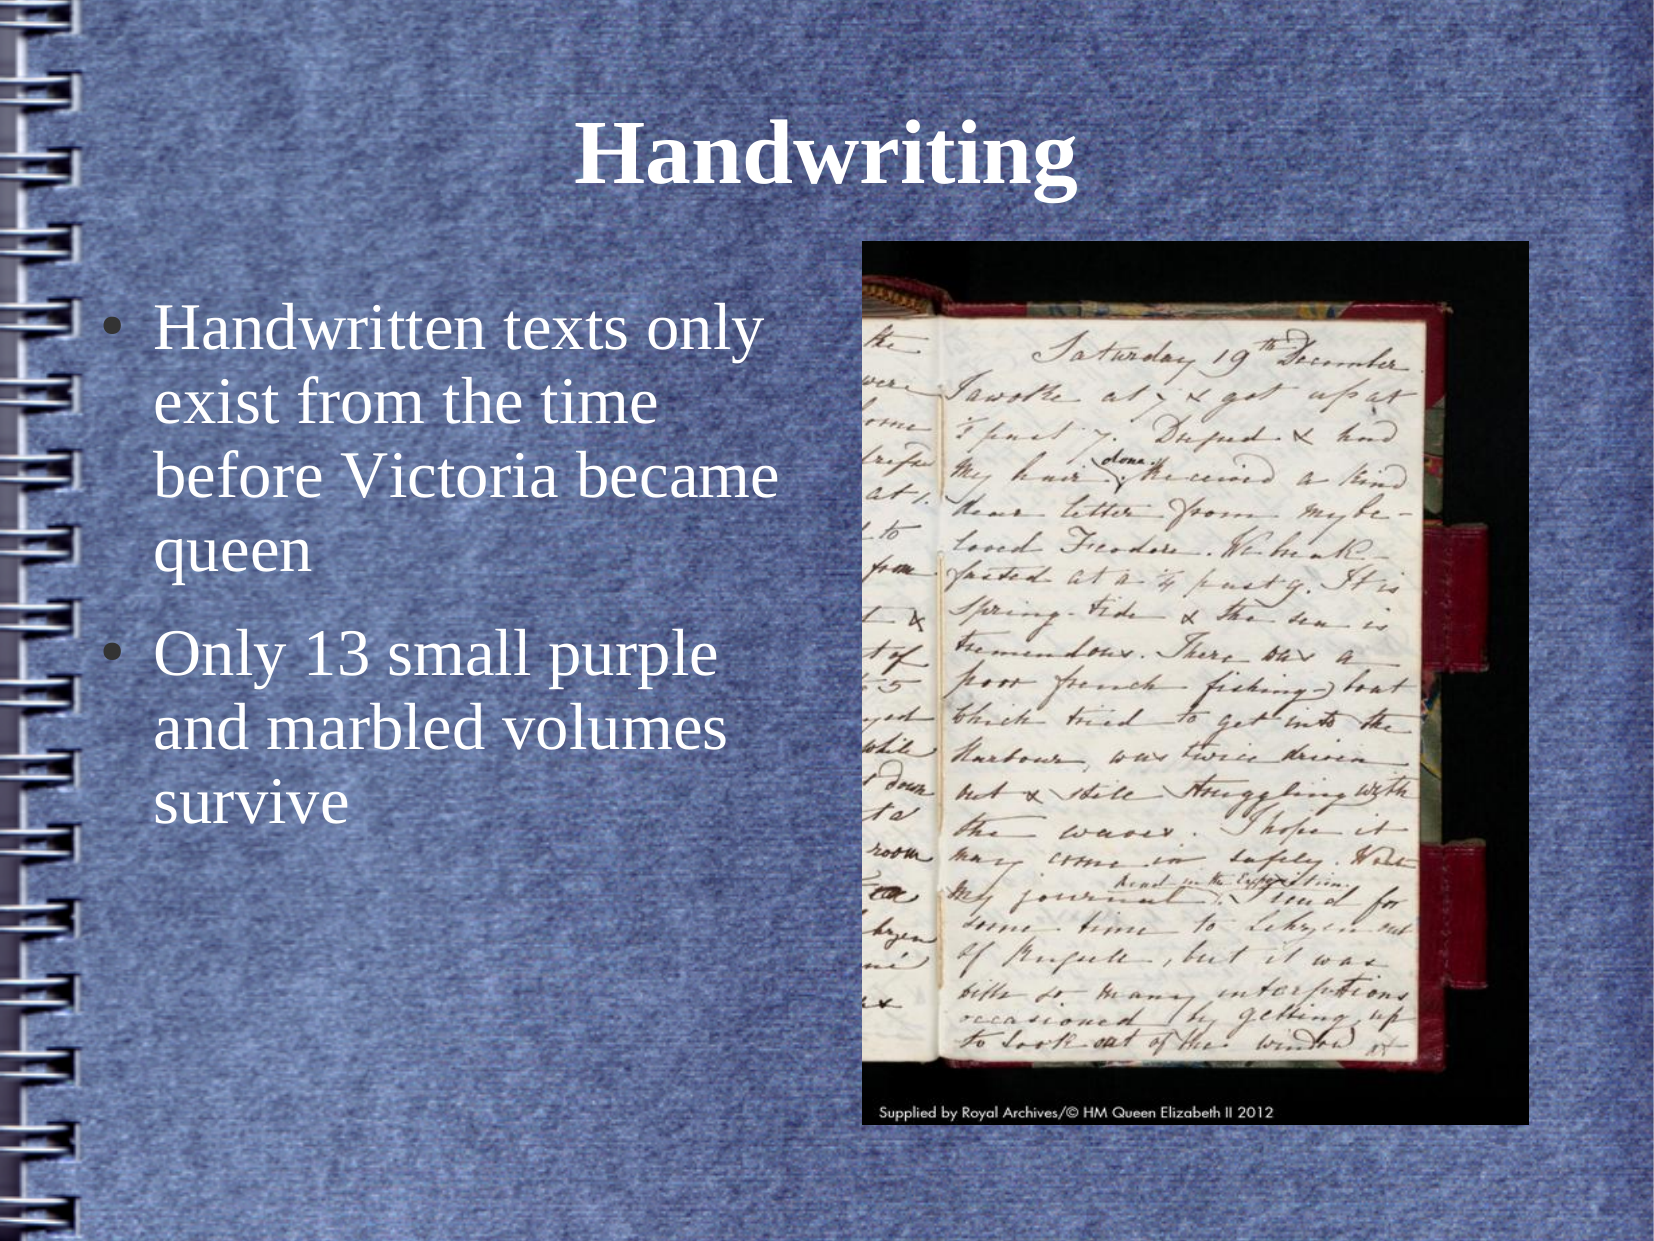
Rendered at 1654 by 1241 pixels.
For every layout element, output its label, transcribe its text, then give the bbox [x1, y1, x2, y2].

picture [0, 0, 1654, 1241]
list Handwritten texts only exist from the time before Victoria became queen Only 13 small purple and marbled volumes survive [82, 290, 809, 1109]
title Handwriting [82, 49, 1571, 257]
